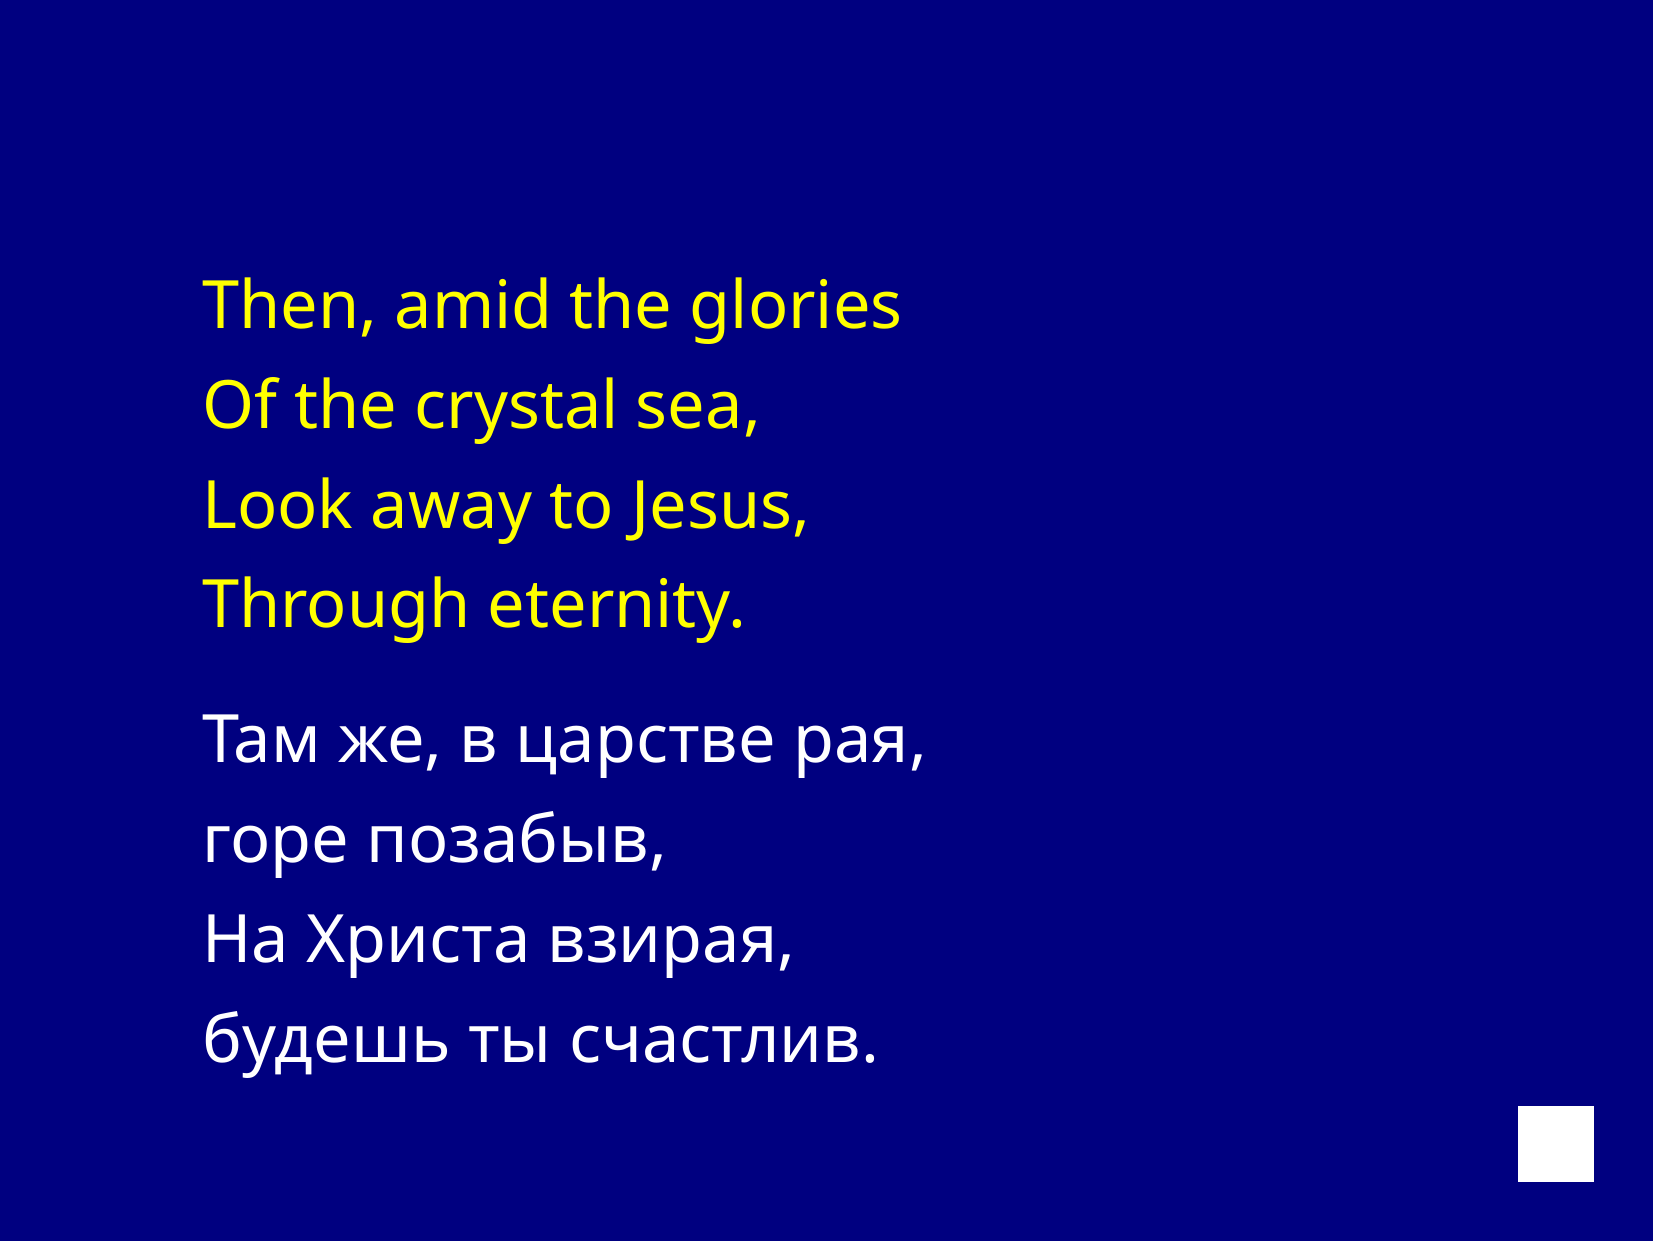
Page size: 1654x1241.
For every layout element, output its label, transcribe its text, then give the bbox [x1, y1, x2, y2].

text_box Then, amid the glories Of the crystal sea, Look away to Jesus, Through eternity. [75, 150, 1653, 638]
text_box Там же, в царстве рая, горе позабыв, На Христа взирая, будешь ты счастлив. [75, 675, 1576, 1163]
text_box [1518, 1106, 1594, 1182]
